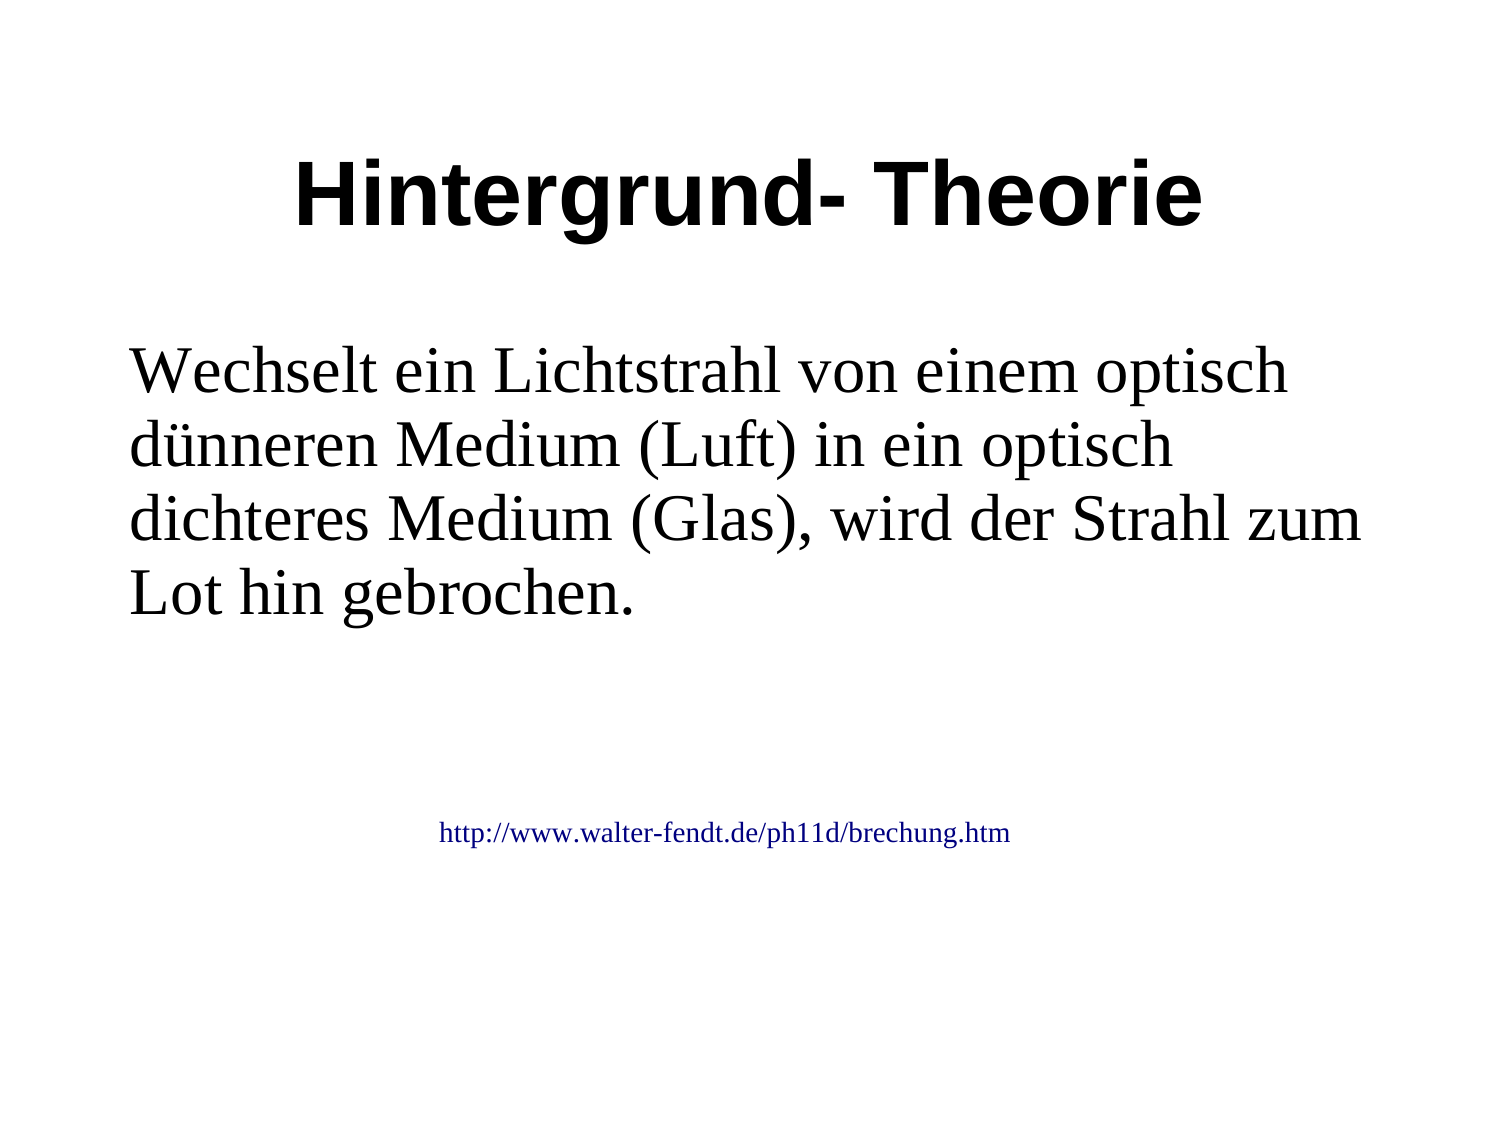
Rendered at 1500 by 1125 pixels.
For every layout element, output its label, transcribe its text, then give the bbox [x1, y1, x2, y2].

title Hintergrund- Theorie [112, 99, 1388, 288]
list Wechselt ein Lichtstrahl von einem optisch dünneren Medium (Luft) in ein optisch dichteres Medium (Glas), wird der Strahl zum Lot hin gebrochen. http://www.walter-fendt.de/ph11d/brechung.htm [59, 324, 1447, 1001]
